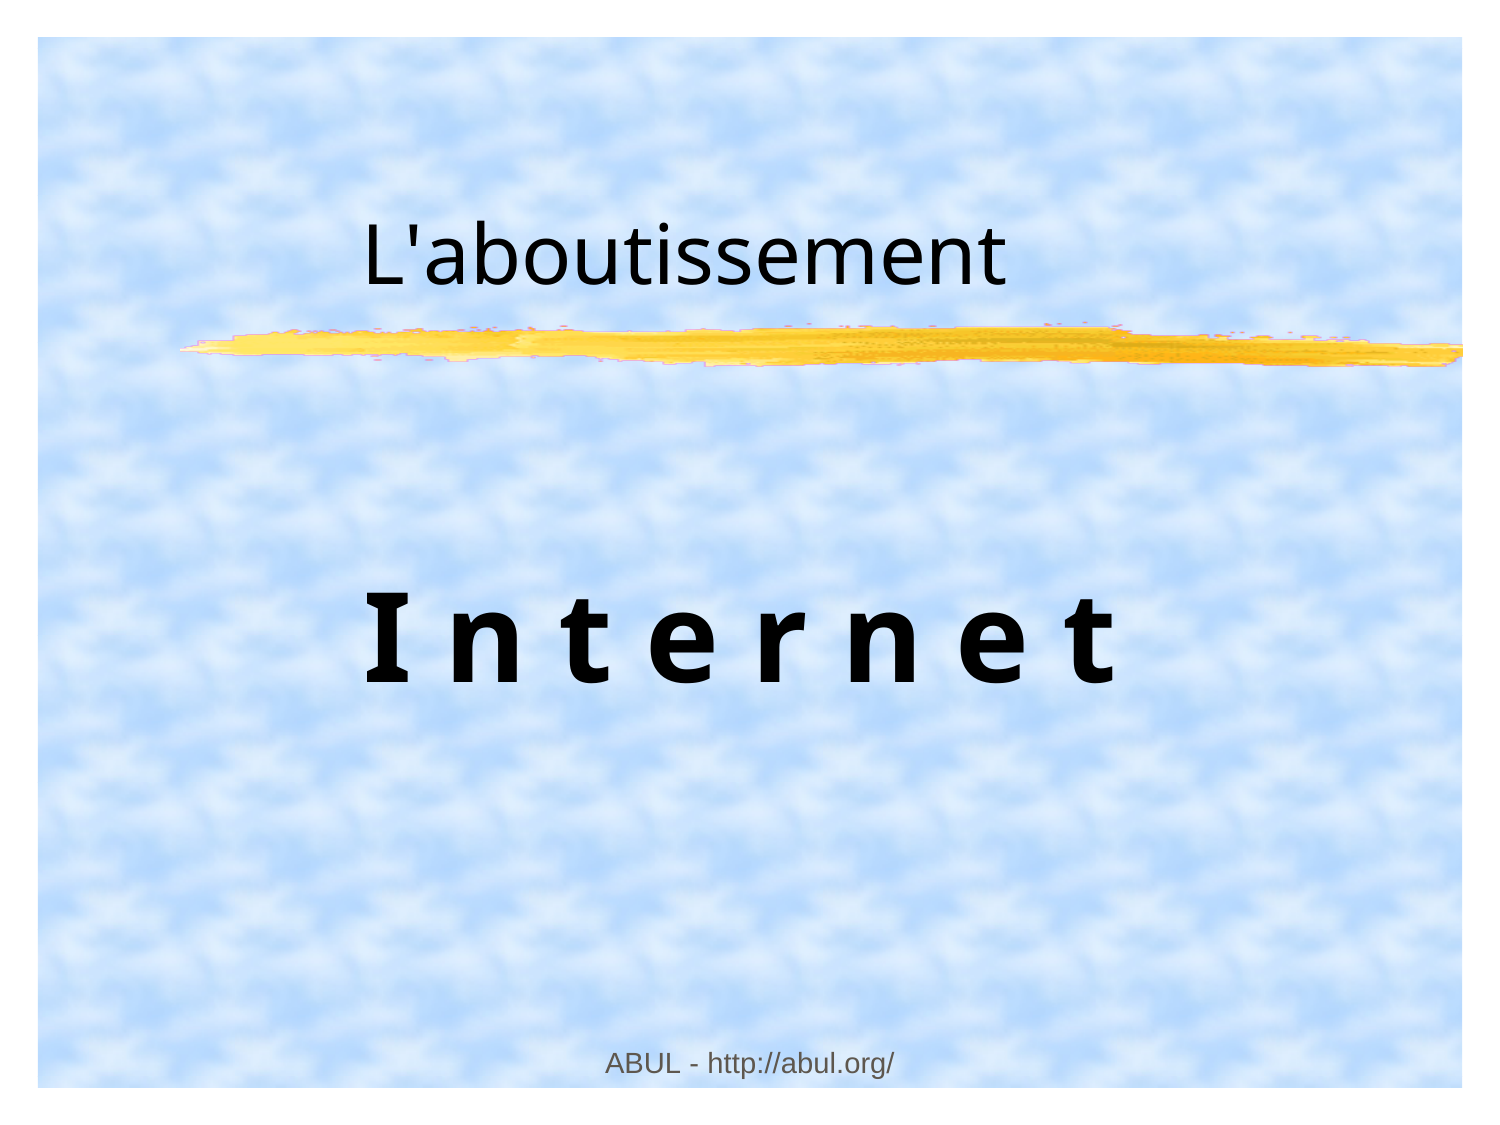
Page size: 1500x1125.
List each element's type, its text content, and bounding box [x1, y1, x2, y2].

title I n t e r n e t [348, 553, 1154, 715]
subtitle L'aboutissement [168, 154, 1166, 350]
picture [37, 37, 1463, 1088]
